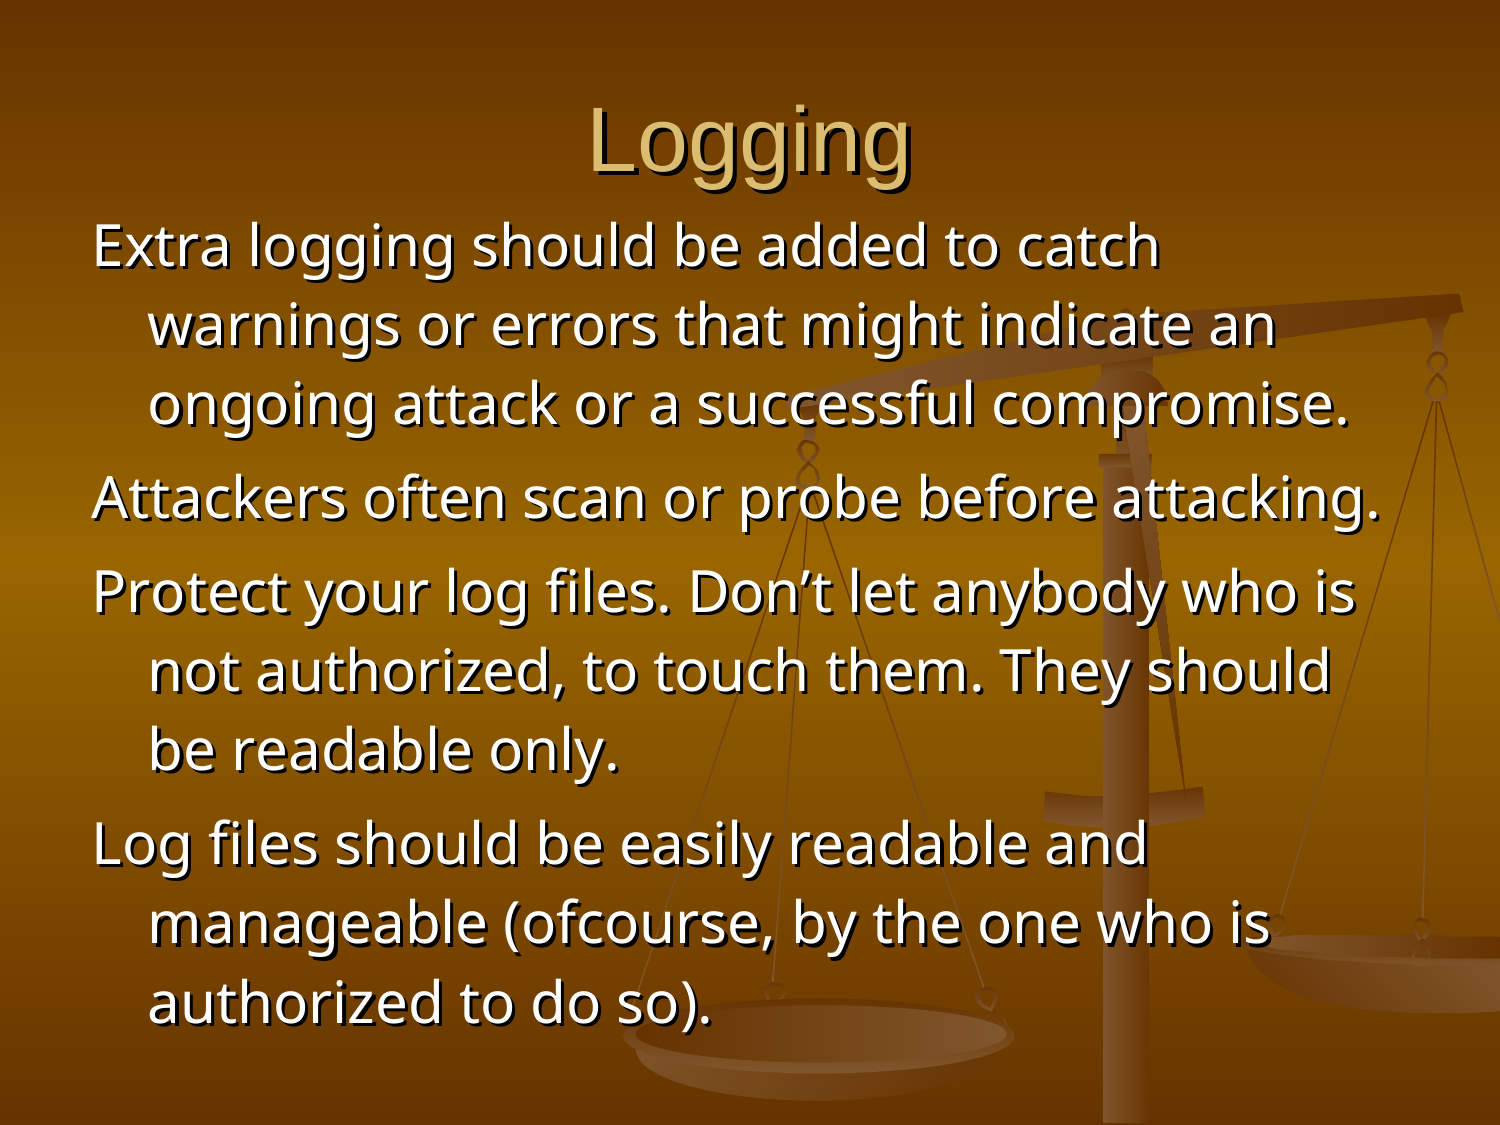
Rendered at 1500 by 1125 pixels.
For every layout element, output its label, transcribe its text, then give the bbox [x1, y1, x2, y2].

title Logging [75, 45, 1426, 234]
list Extra logging should be added to catch warnings or errors that might indicate an ongoing attack or a successful compromise. Attackers often scan or probe before attacking. Protect your log files. Don’t let anybody who is not authorized, to touch them. They should be readable only. Log files should be easily readable and manageable (ofcourse, by the one who is authorized to do so). [76, 196, 1427, 1083]
